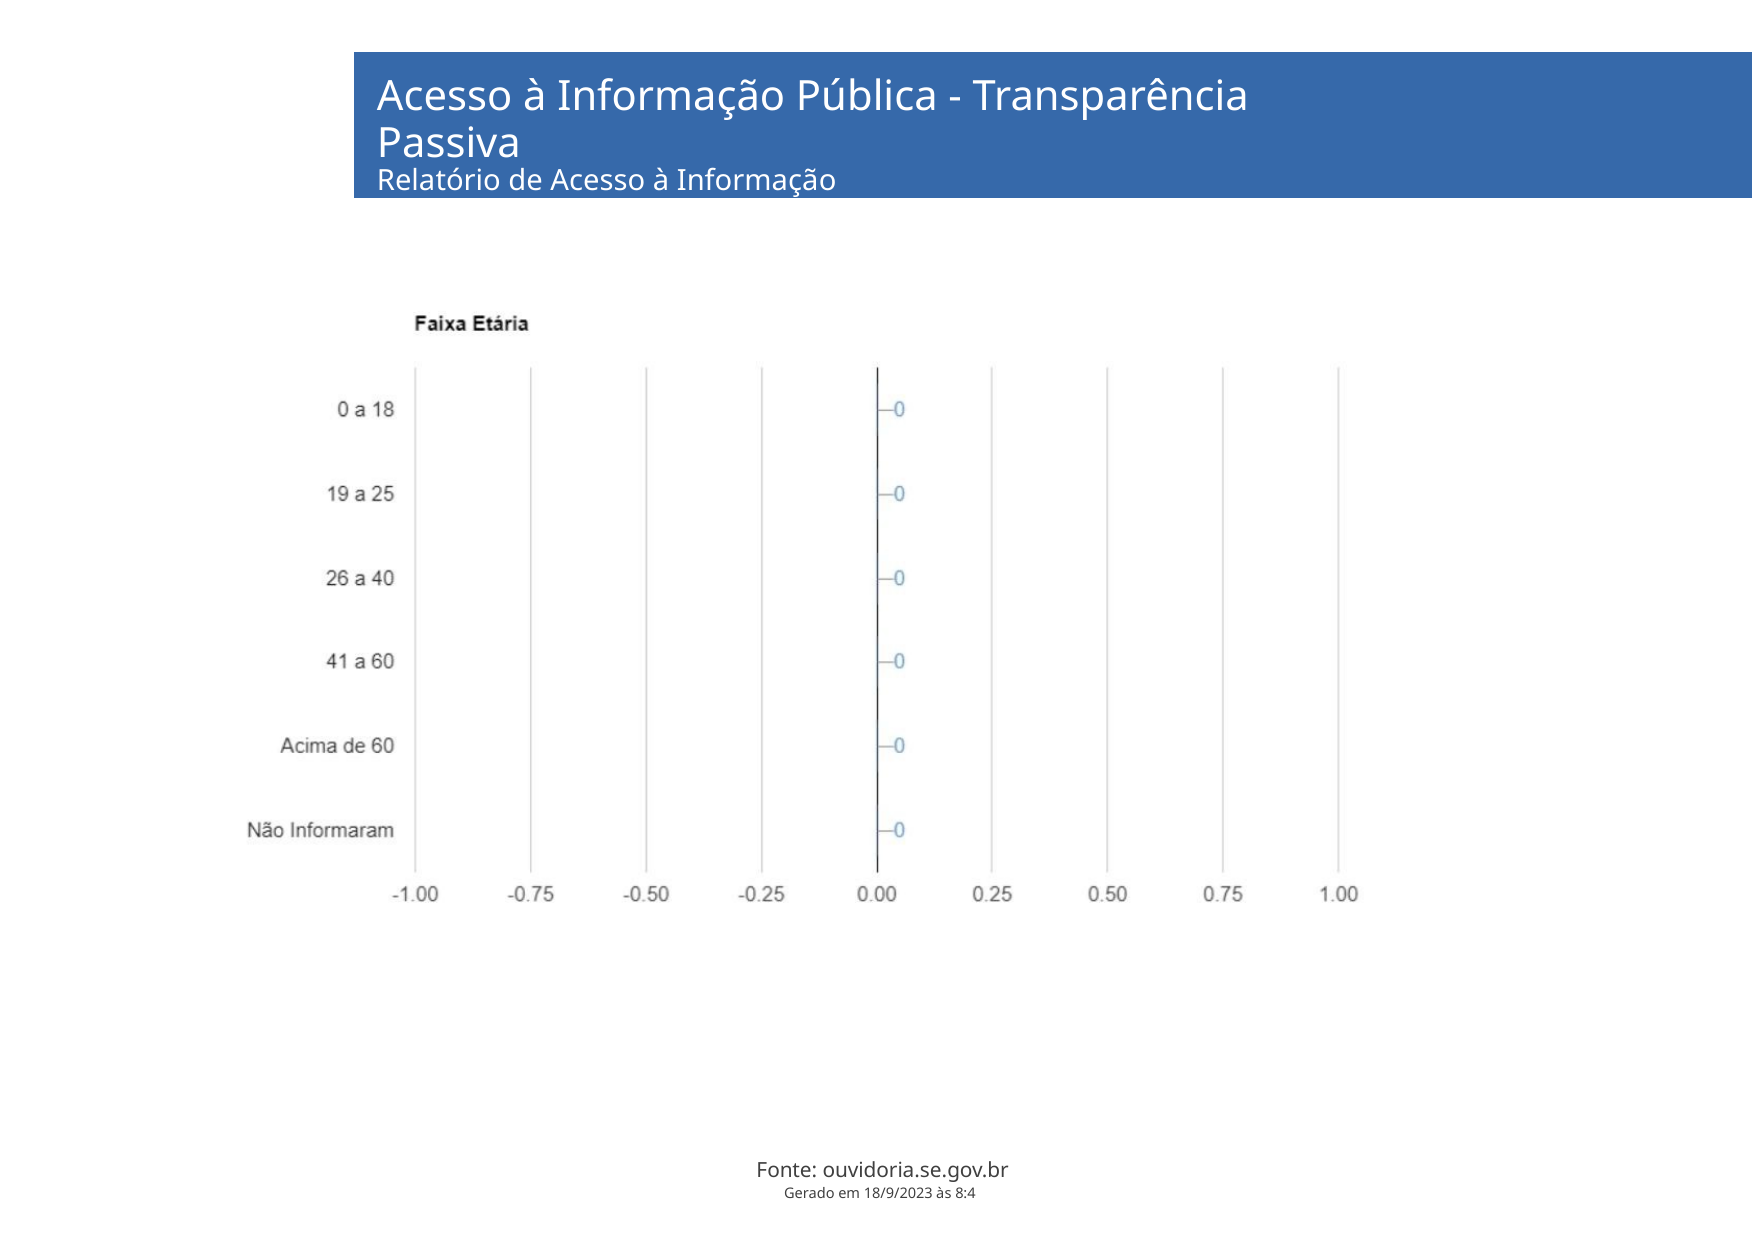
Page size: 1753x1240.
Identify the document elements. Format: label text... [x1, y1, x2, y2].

text_box [155, 211, 1599, 1028]
text_box Acesso à Informação Pública - Transparência Passiva Relatório de Acesso à Informação SETURAgosto a Agosto de 2023 [376, 72, 1403, 228]
text_box Fonte: ouvidoria.se.gov.br [756, 1158, 1023, 1182]
text_box [354, 52, 1752, 198]
text_box Gerado em 18/9/2023 às 8:4 [784, 1184, 995, 1202]
